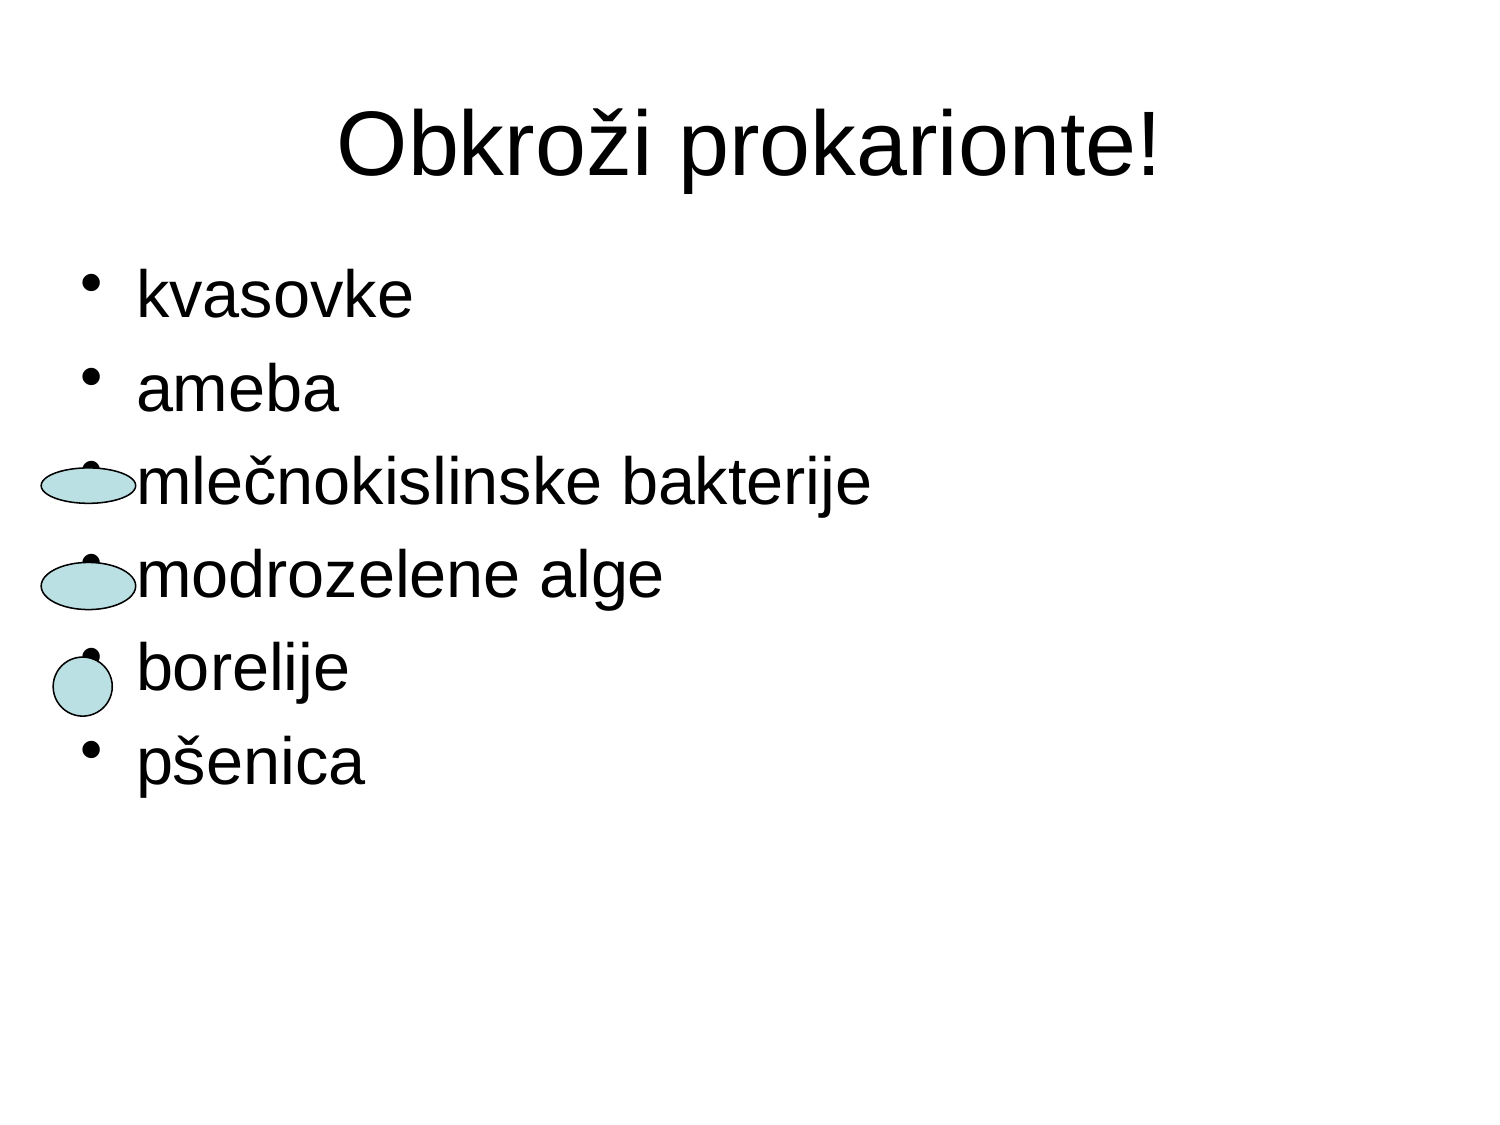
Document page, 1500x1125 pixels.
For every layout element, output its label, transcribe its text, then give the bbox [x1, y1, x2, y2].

list kvasovke ameba mlečnokislinske bakterije modrozelene alge borelije pšenica [64, 243, 1415, 986]
text_box [41, 467, 136, 504]
title Obkroži prokarionte! [75, 45, 1425, 233]
text_box [53, 657, 113, 717]
text_box [41, 562, 136, 610]
